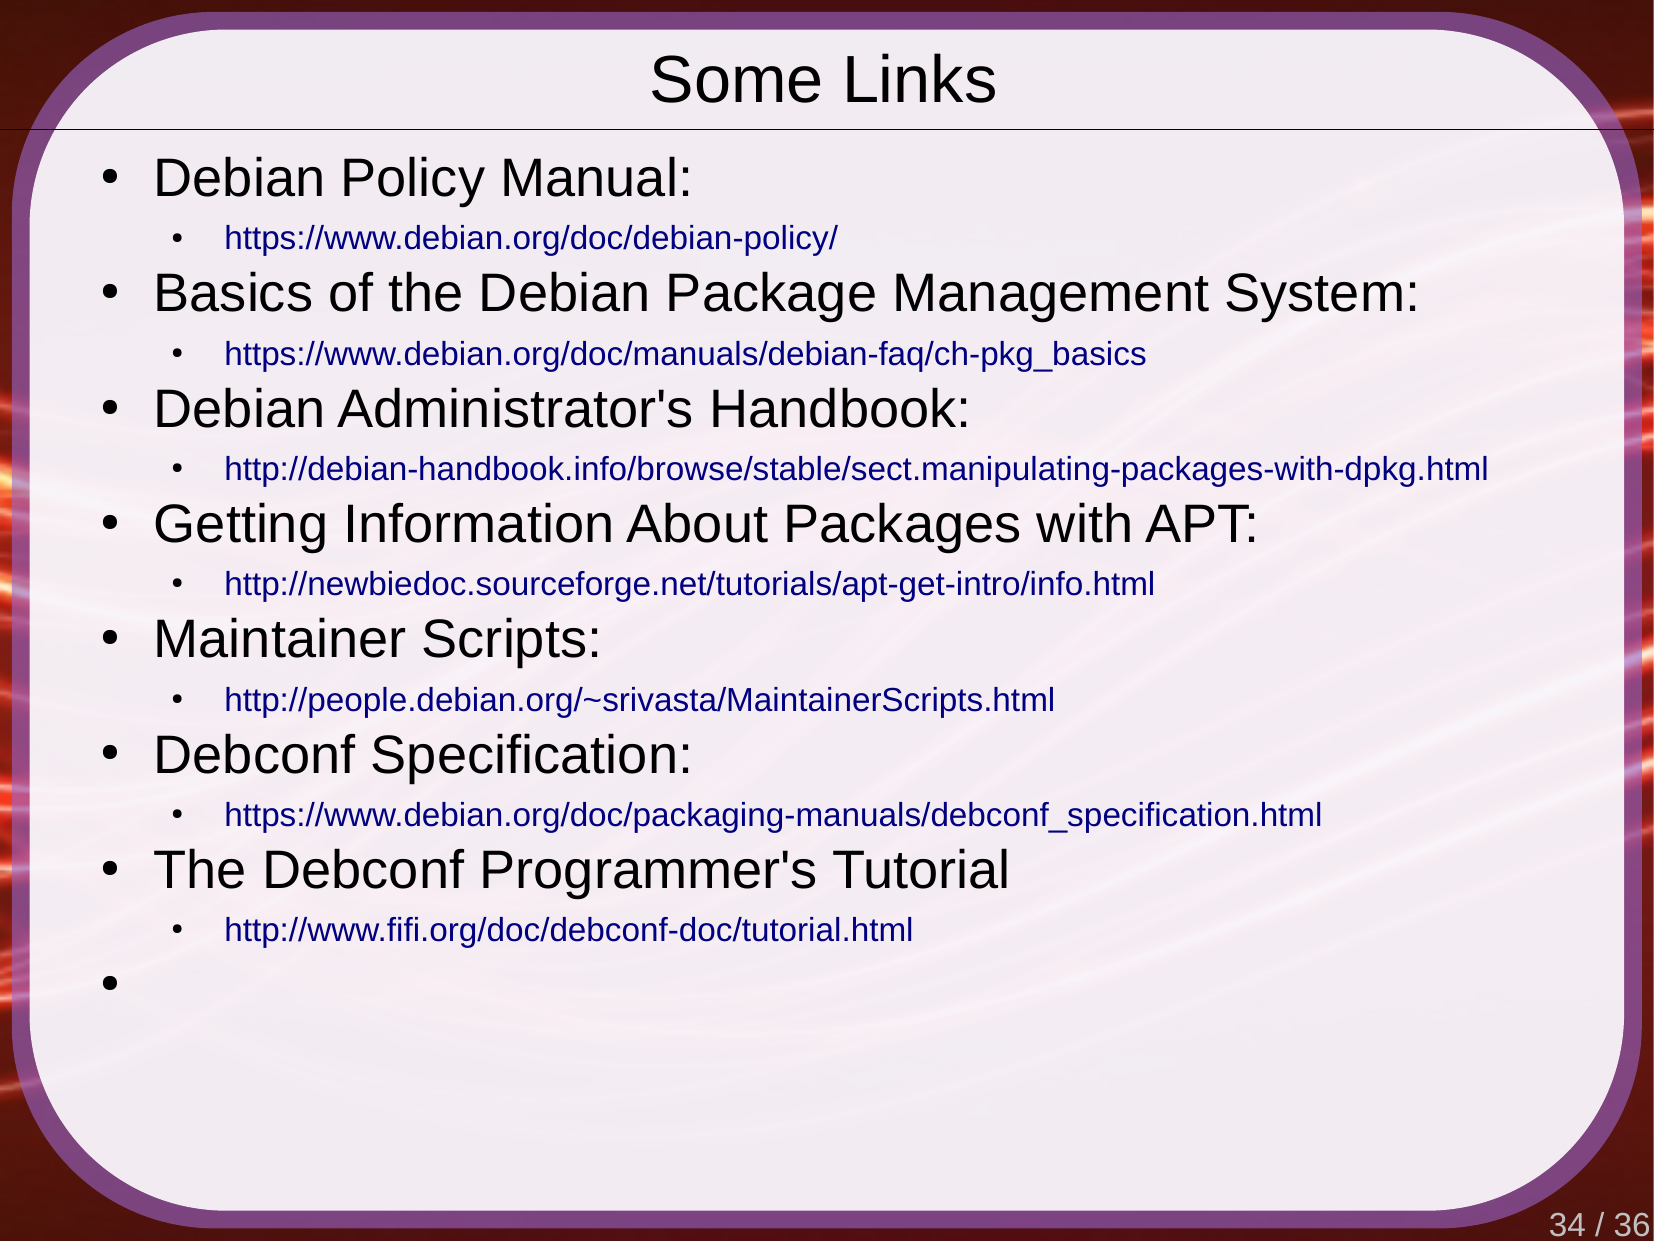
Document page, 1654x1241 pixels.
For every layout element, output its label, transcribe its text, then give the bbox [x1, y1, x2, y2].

title Some Links [82, 35, 1565, 125]
list Debian Policy Manual: https://www.debian.org/doc/debian-policy/ Basics of the Debian Package Management System: https://www.debian.org/doc/manuals/debian-faq/ch-pkg_basics Debian Administrator's Handbook: http://debian-handbook.info/browse/stable/sect.manipulating-packages-with-dpkg.html Getting Information About Packages with APT: http://newbiedoc.sourceforge.net/tutorials/apt-get-intro/info.html Maintainer Scripts: http://people.debian.org/~srivasta/MaintainerScripts.html Debconf Specification: https://www.debian.org/doc/packaging-manuals/debconf_specification.html The Debconf Programmer's Tutorial http://www.fifi.org/doc/debconf-doc/tutorial.html [82, 147, 1571, 1182]
picture [0, 130, 1654, 1241]
picture [0, 0, 1654, 129]
